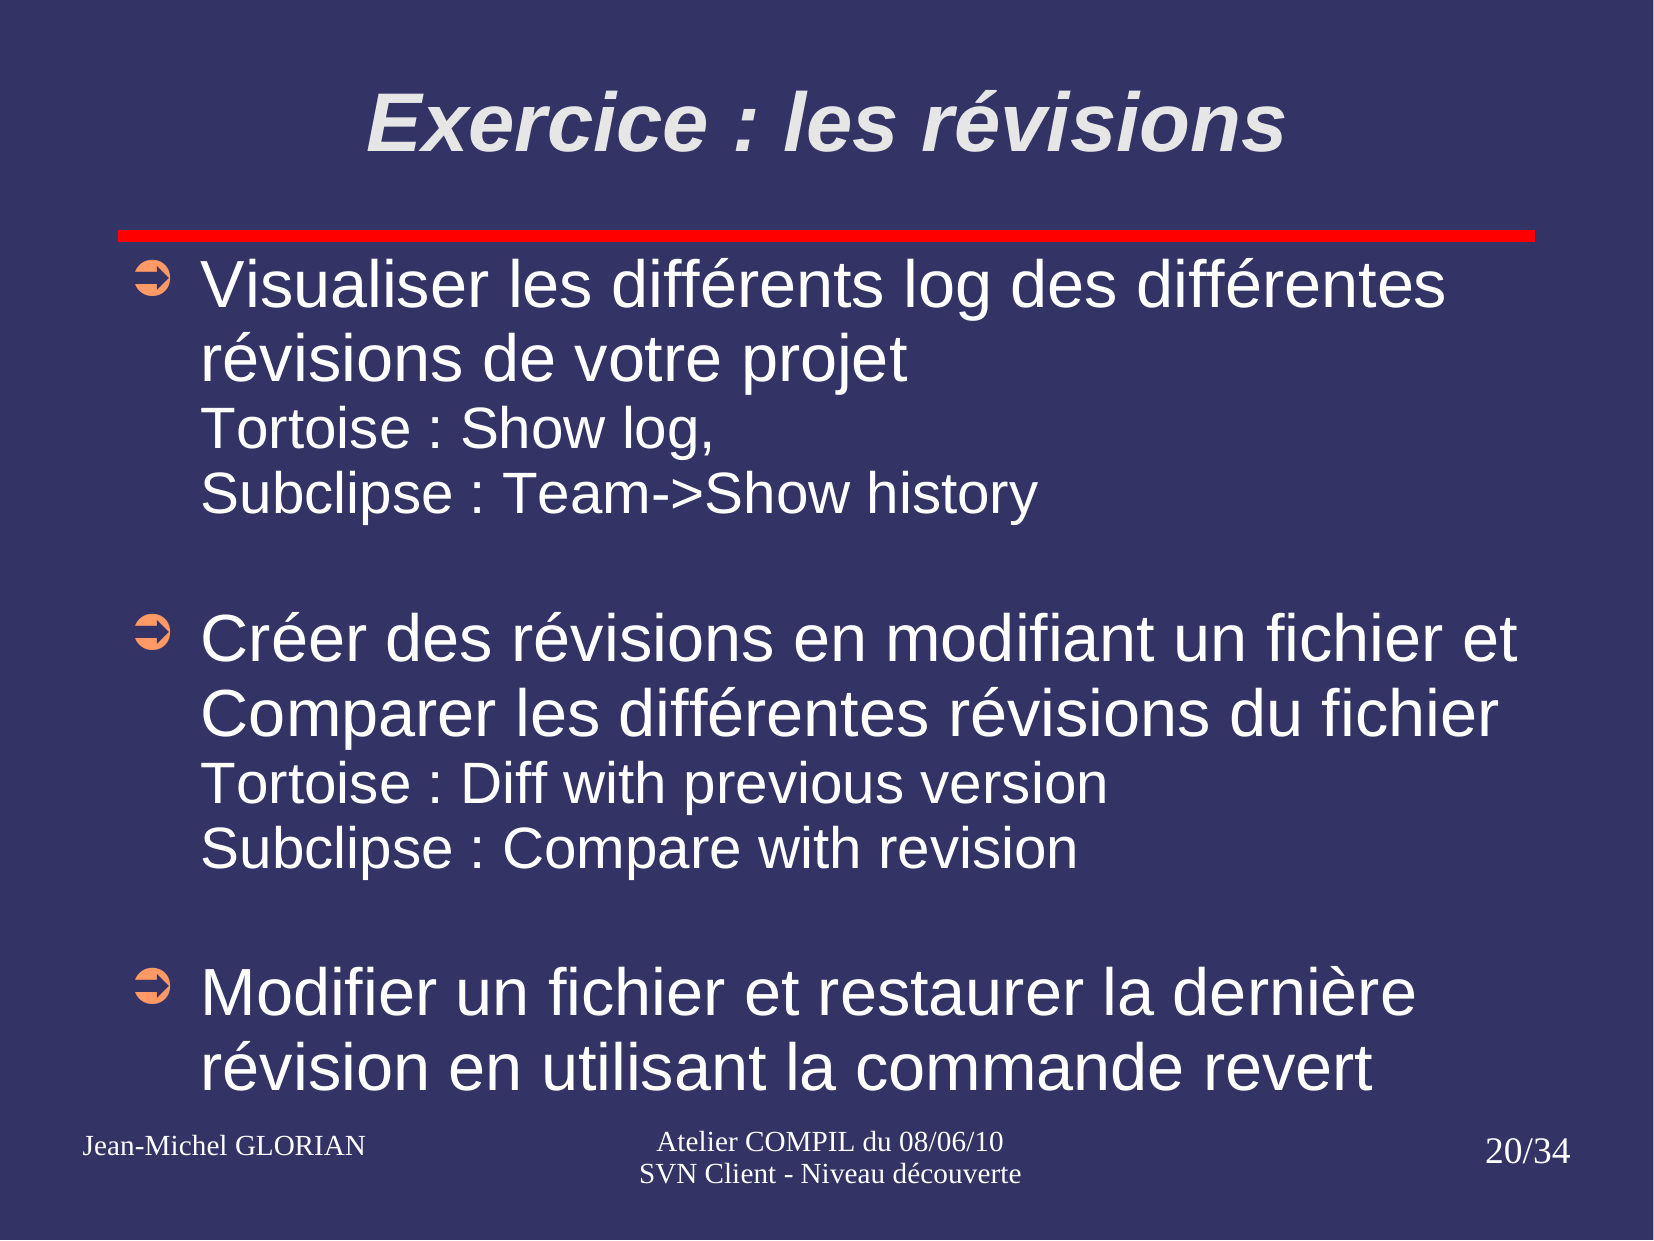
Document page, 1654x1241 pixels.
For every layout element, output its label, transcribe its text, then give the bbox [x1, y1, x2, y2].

title Exercice : les révisions [121, 26, 1534, 219]
list Visualiser les différents log des différentes révisions de votre projet Tortoise : Show log, Subclipse : Team->Show history Créer des révisions en modifiant un fichier et Comparer les différentes révisions du fichier Tortoise : Diff with previous version Subclipse : Compare with revision Modifier un fichier et restaurer la dernière révision en utilisant la commande revert [118, 246, 1536, 1105]
